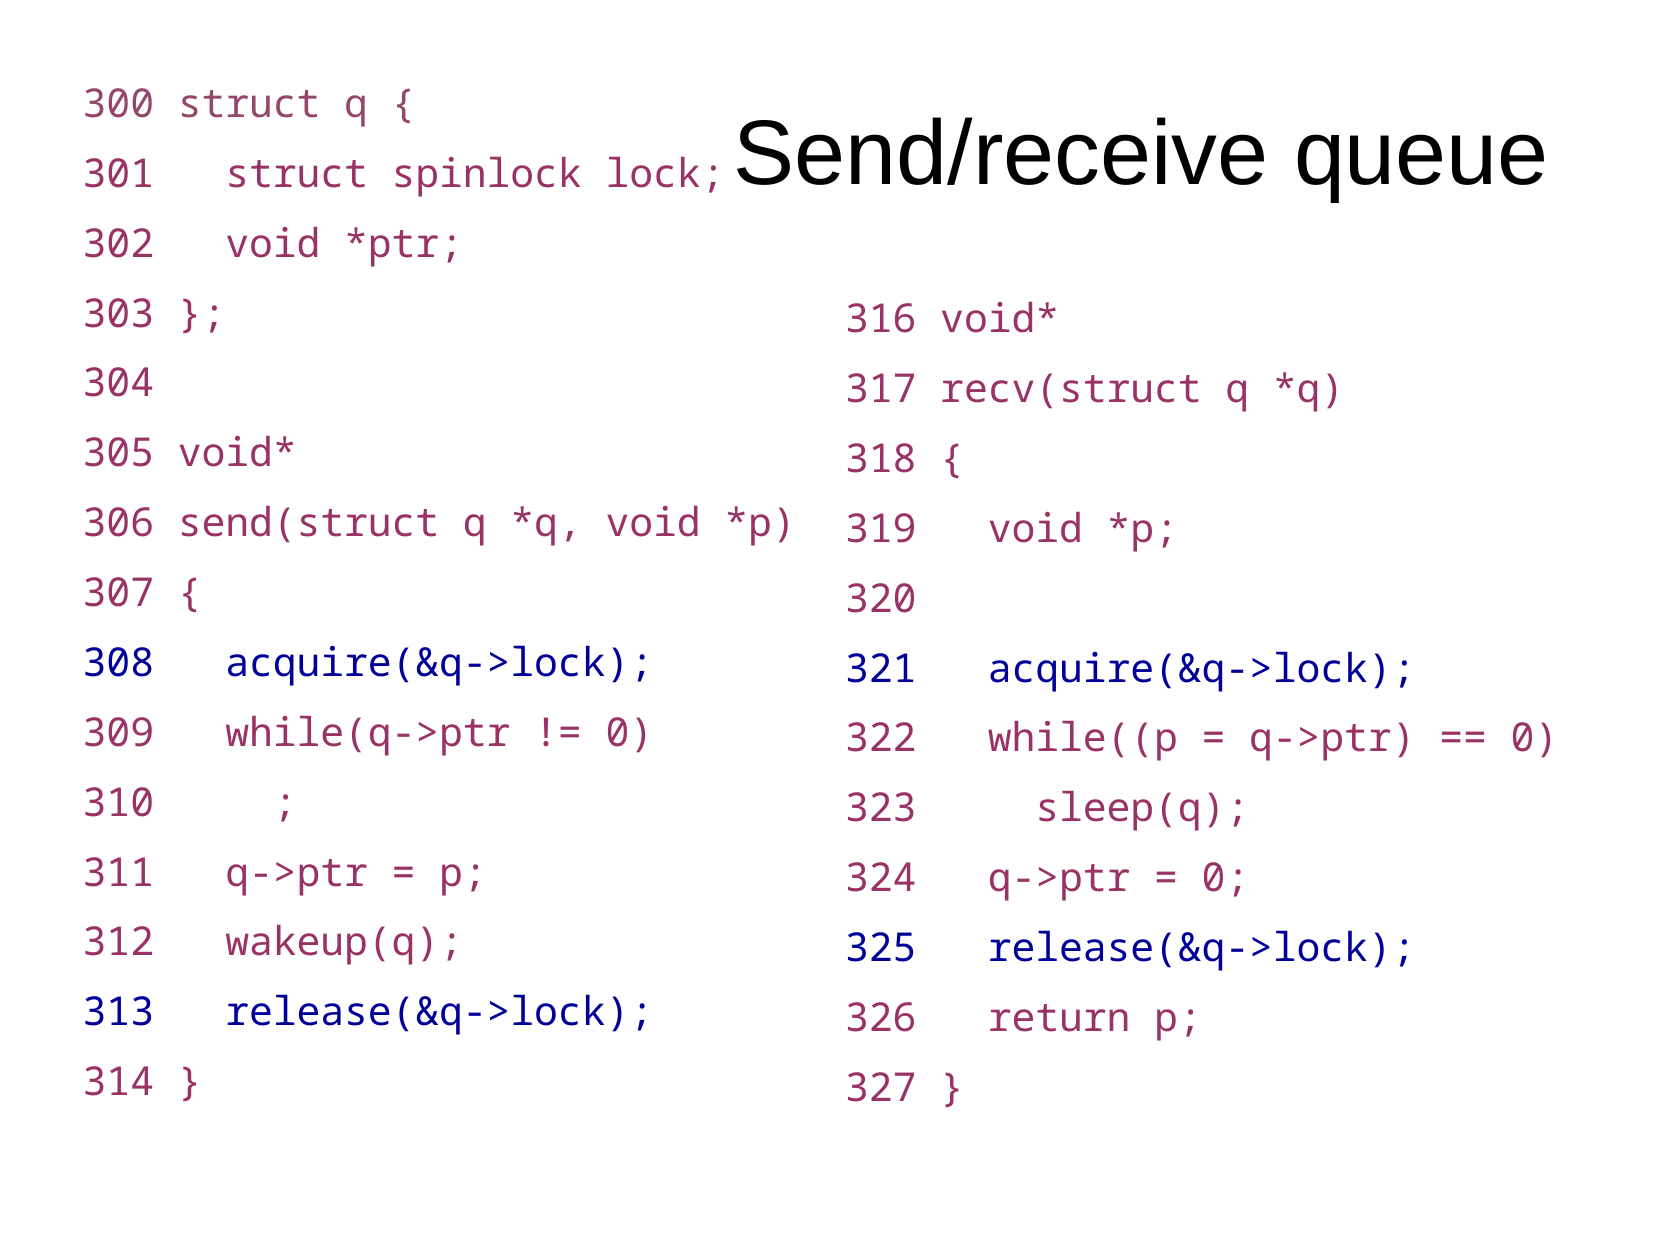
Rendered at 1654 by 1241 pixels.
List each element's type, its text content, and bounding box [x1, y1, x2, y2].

list 316 void* 317 recv(struct q *q) 318 { 319 void *p; 320 321 acquire(&q->lock); 322 while((p = q->ptr) == 0) 323 sleep(q); 324 q->ptr = 0; 325 release(&q->lock); 326 return p; 327 } [845, 290, 1572, 1163]
list 300 struct q { 301 struct spinlock lock; 302 void *ptr; 303 }; 304 305 void* 306 send(struct q *q, void *p) 307 { 308 acquire(&q->lock); 309 while(q->ptr != 0) 310 ; 311 q->ptr = p; 312 wakeup(q); 313 release(&q->lock); 314 } [82, 75, 809, 1163]
title Send/receive queue [712, 49, 1571, 257]
